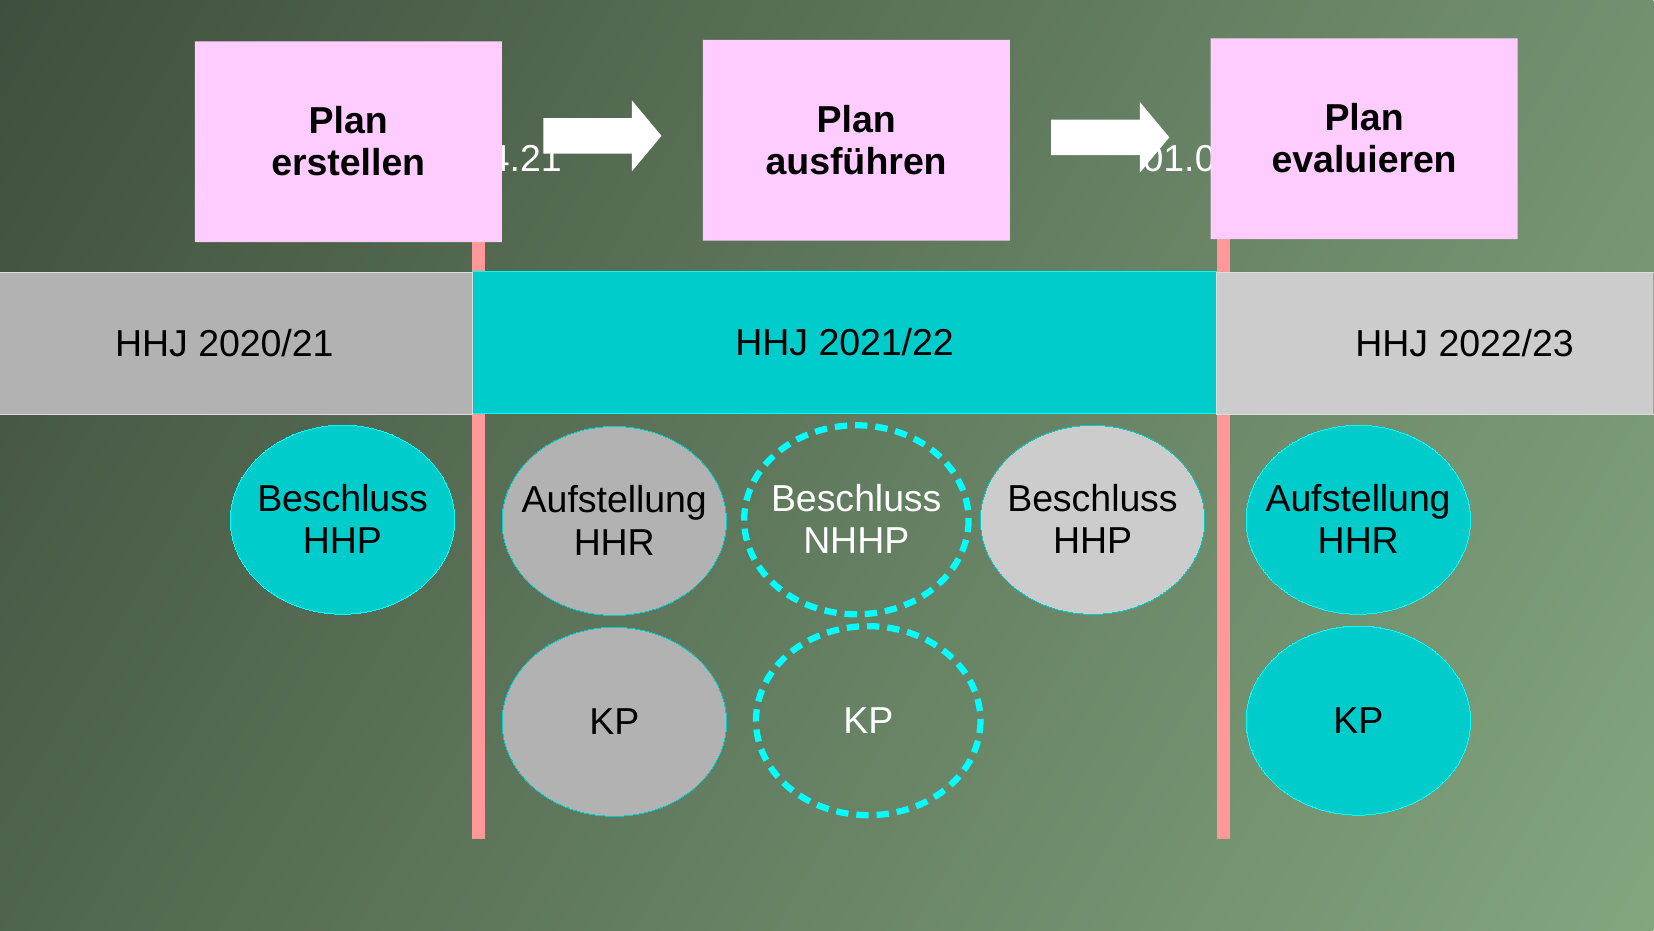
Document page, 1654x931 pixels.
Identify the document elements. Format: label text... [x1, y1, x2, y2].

text_box Aufstellung HHR [502, 426, 727, 616]
text_box HHJ 2020/21 [0, 272, 473, 415]
text_box Plan evaluieren [1210, 38, 1518, 240]
text_box [1051, 101, 1170, 173]
text_box Plan ausführen [702, 39, 1010, 241]
text_box [543, 100, 662, 172]
text_box HHJ 2021/22 [472, 271, 1217, 414]
text_box KP [756, 626, 981, 816]
text_box 01.04.22 [1127, 129, 1210, 187]
text_box Beschluss NHHP [744, 425, 969, 615]
text_box KP [1246, 626, 1471, 816]
text_box Beschluss HHP [230, 425, 455, 615]
text_box KP [502, 627, 727, 817]
text_box HHJ 2022/23 [1216, 272, 1654, 415]
text_box Aufstellung HHR [1246, 425, 1471, 615]
text_box Beschluss HHP [980, 425, 1205, 615]
text_box Plan erstellen [194, 41, 502, 243]
text_box 01.04.21 [502, 129, 591, 187]
